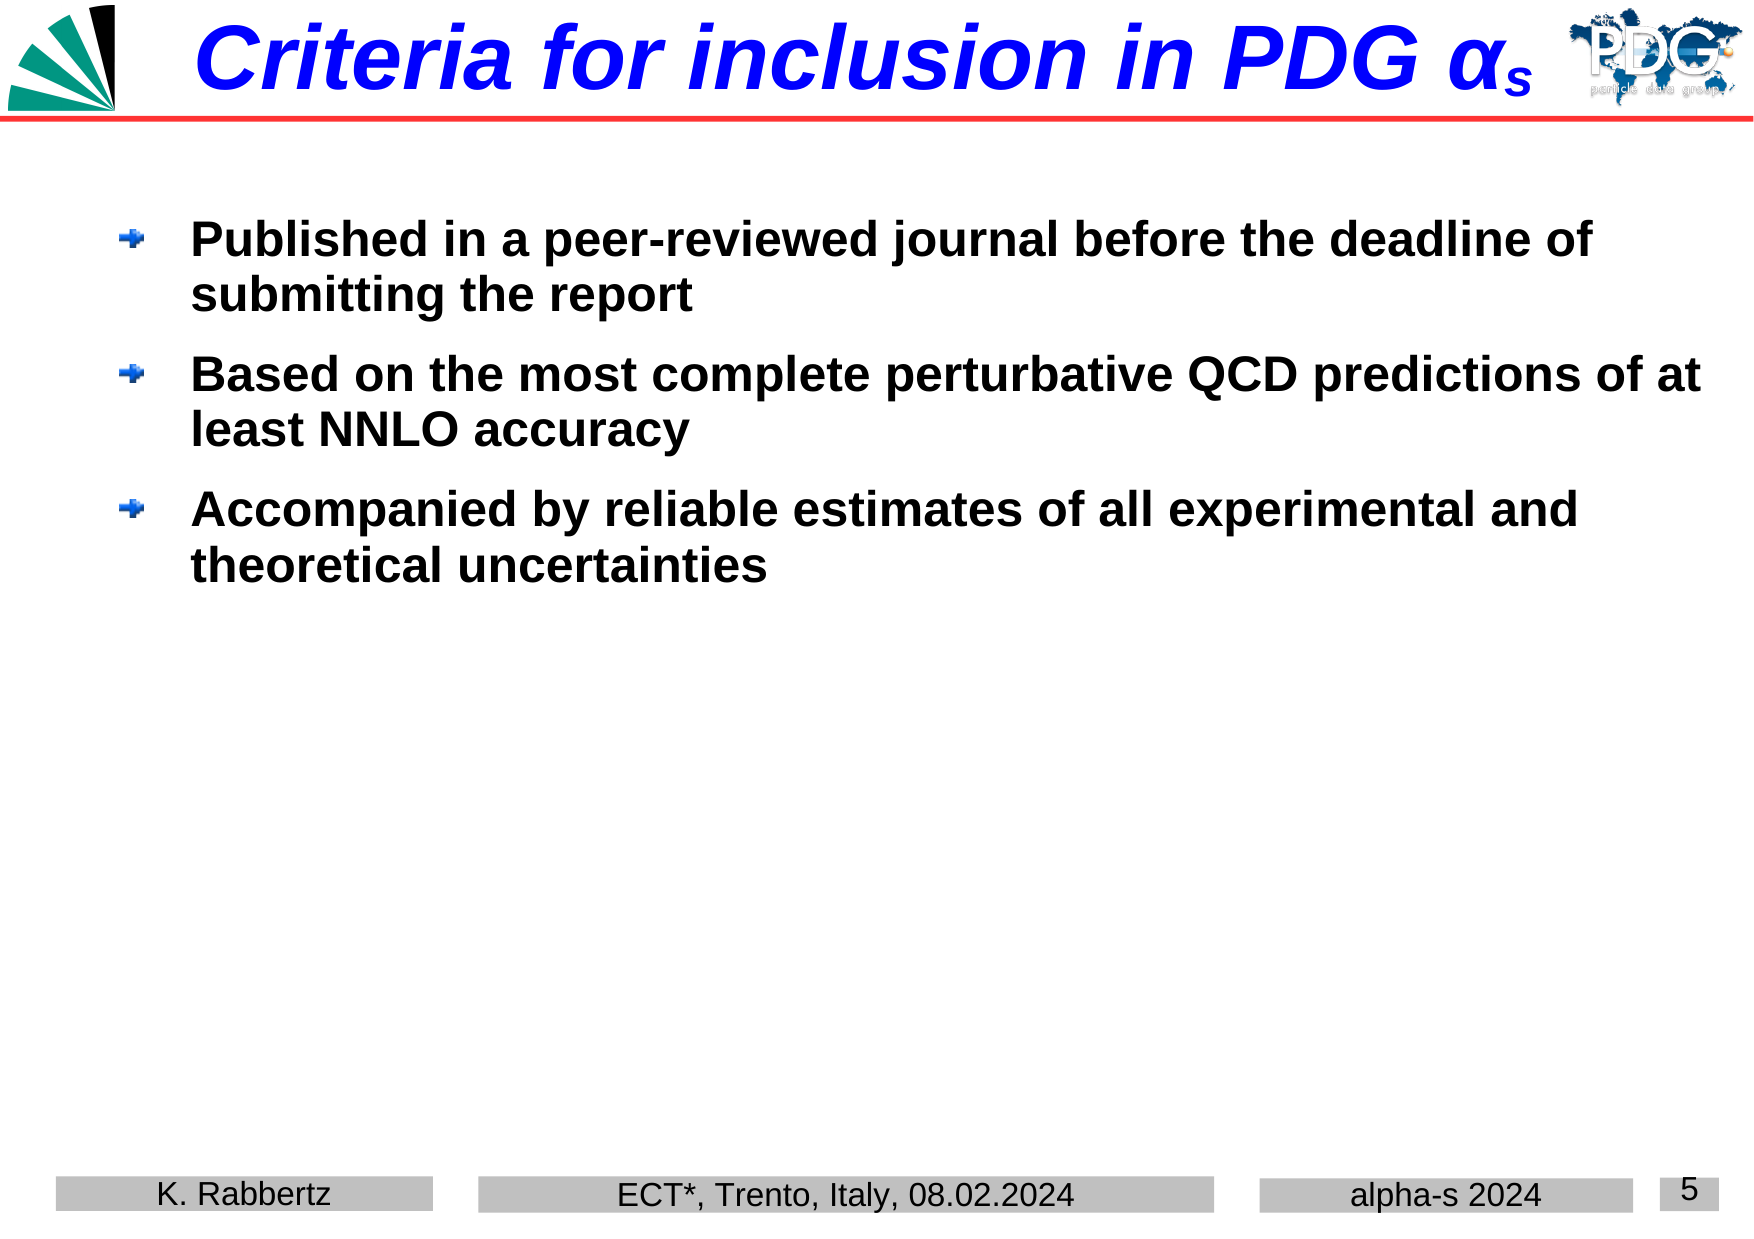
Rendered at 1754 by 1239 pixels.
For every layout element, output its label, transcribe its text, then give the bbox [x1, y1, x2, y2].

picture [8, 5, 115, 112]
list Published in a peer-reviewed journal before the deadline of submitting the report Based on the most complete perturbative QCD predictions of at least NNLO accuracy Accompanied by reliable estimates of all experimental and theoretical uncertainties [60, 210, 1706, 993]
picture [1630, 6, 1746, 108]
title Criteria for inclusion in PDG αs [124, 0, 1630, 116]
